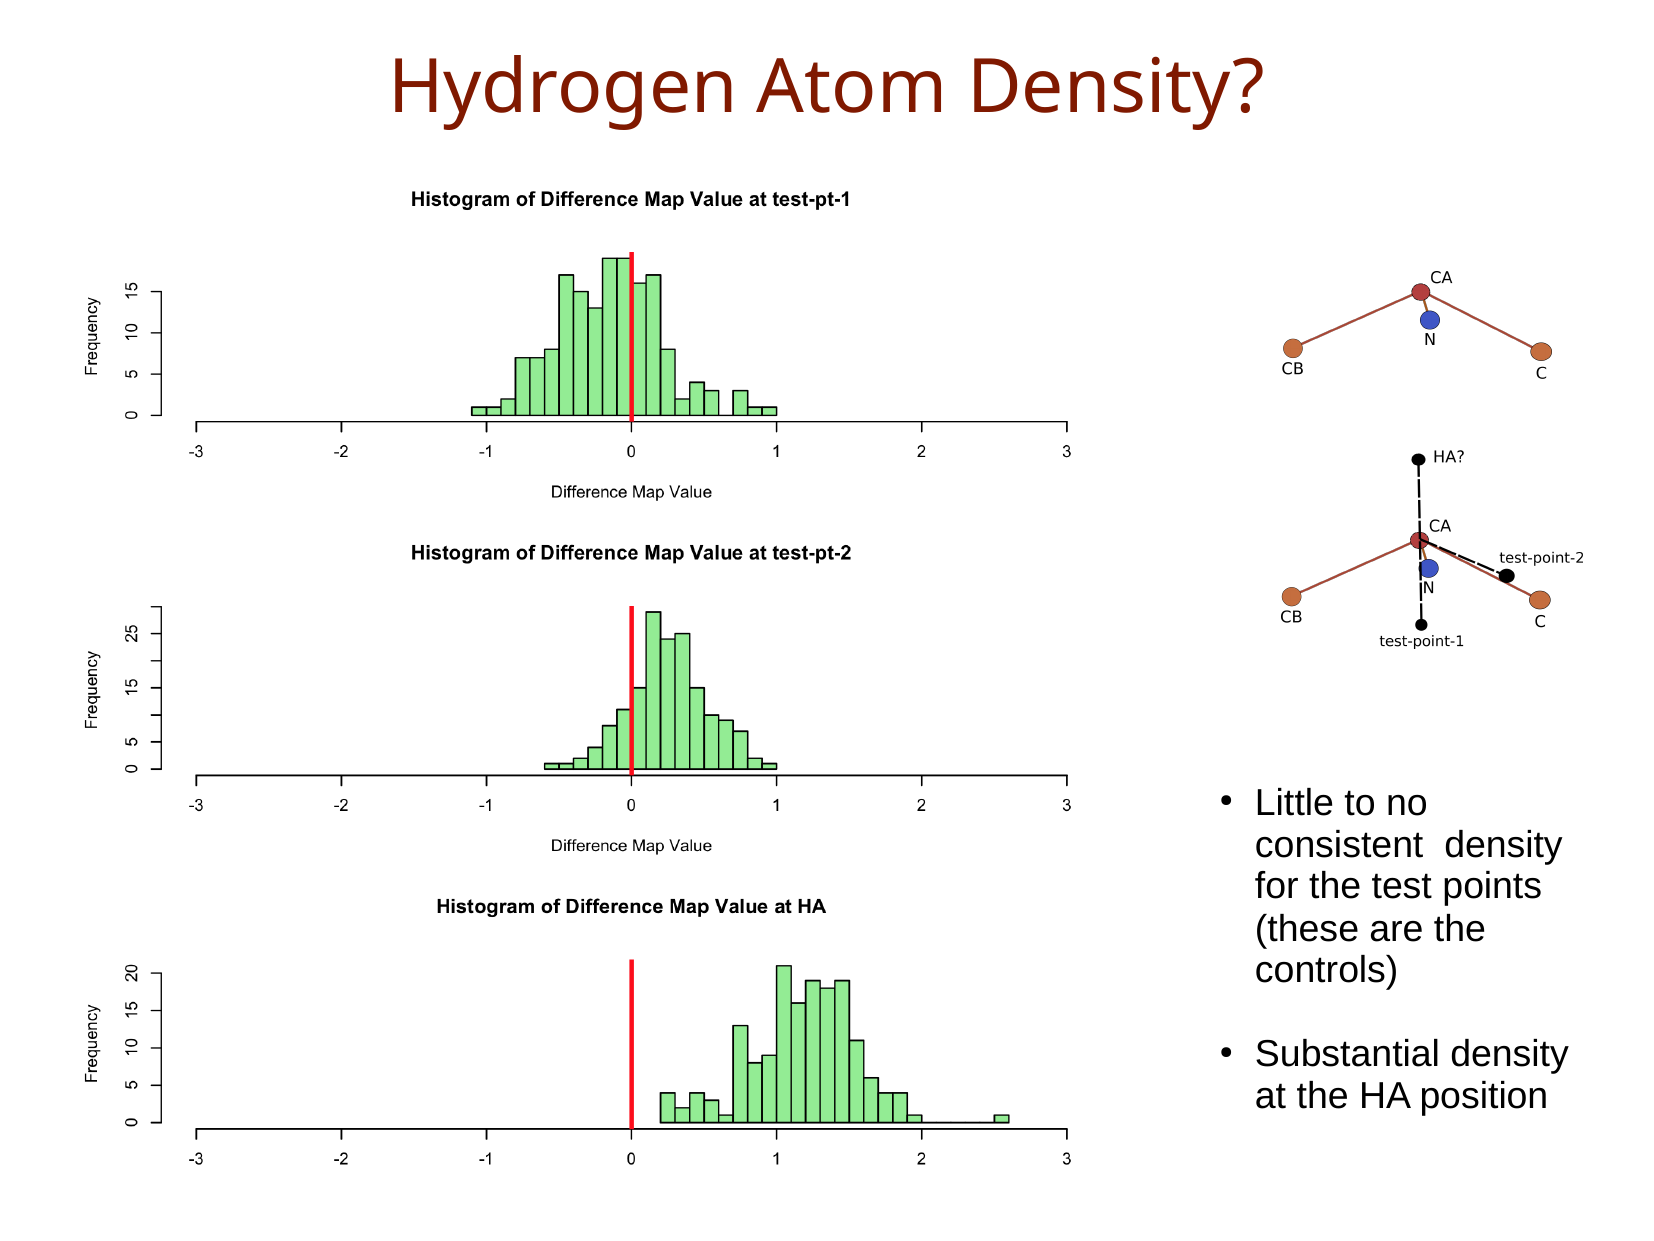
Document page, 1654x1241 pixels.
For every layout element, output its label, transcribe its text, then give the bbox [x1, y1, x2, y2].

picture [1281, 271, 1583, 649]
text_box Little to no consistent density for the test points (these are the controls) Substantial density at the HA position [1204, 773, 1607, 1121]
title Hydrogen Atom Density? [82, 41, 1571, 127]
picture [80, 171, 1140, 1179]
